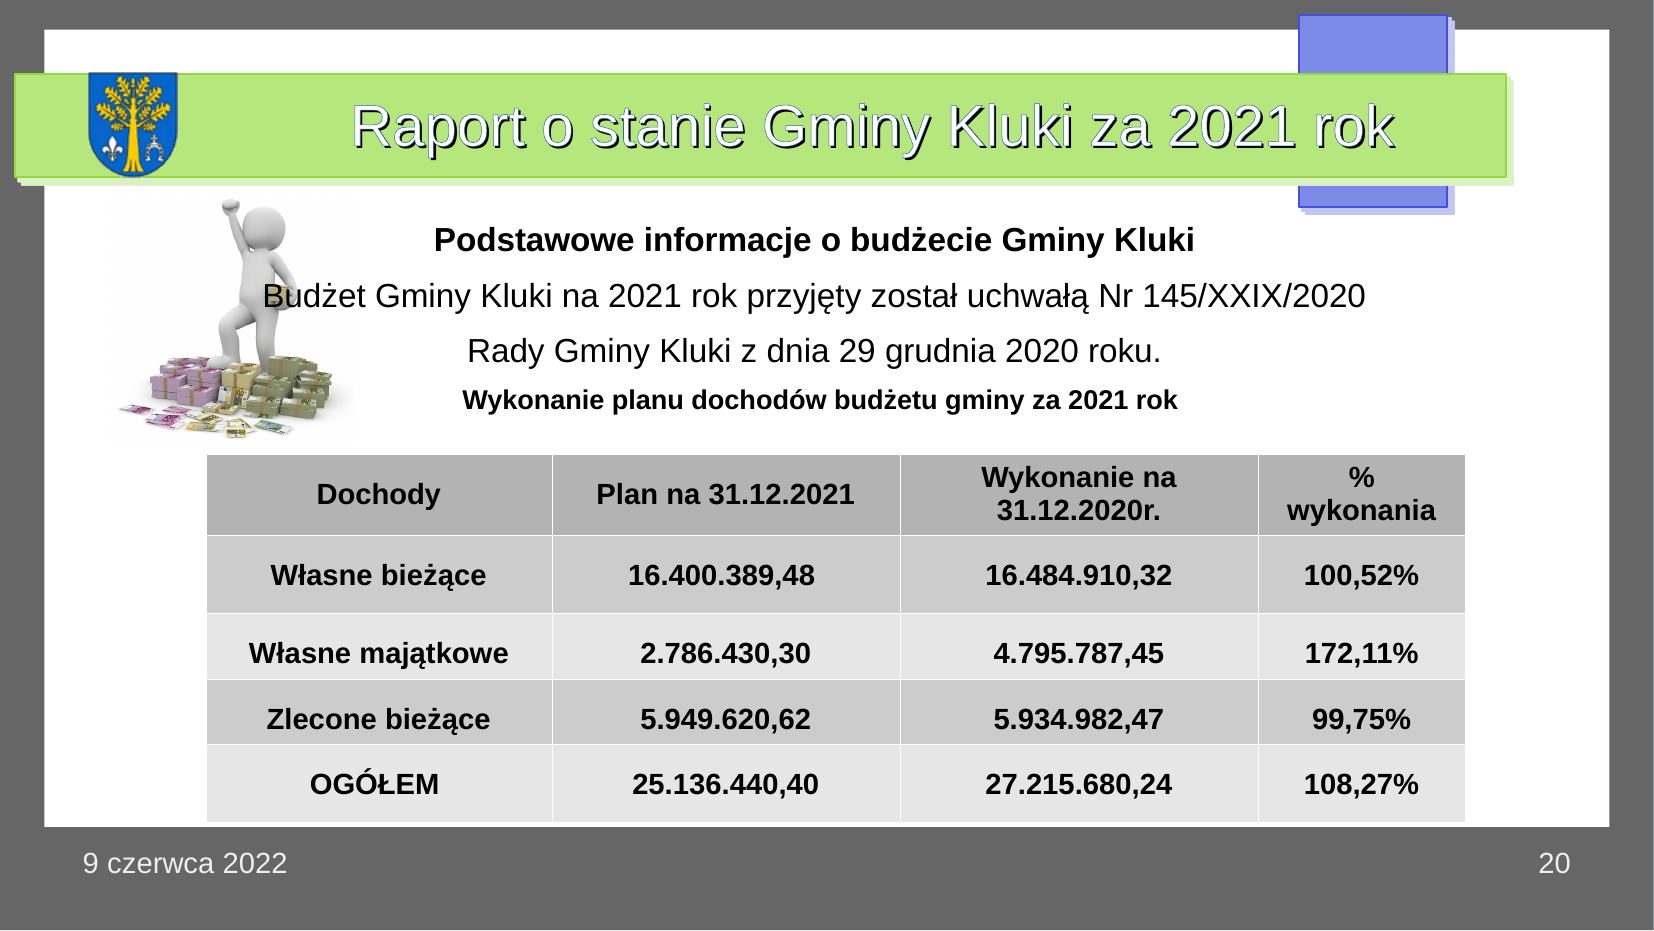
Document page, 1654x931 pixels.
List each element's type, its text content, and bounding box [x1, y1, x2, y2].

table_cell OGÓŁEM [207, 745, 552, 822]
table_cell Własne majątkowe [207, 614, 552, 679]
table_cell Zlecone bieżące [207, 680, 552, 744]
table_header Dochody [207, 455, 552, 535]
table_header Plan na 31.12.2021 [553, 455, 900, 535]
table_cell 100,52% [1259, 536, 1465, 613]
table_cell 16.400.389,48 [553, 536, 900, 613]
table_cell 4.795.787,45 [901, 614, 1258, 679]
table_header Wykonanie na 31.12.2020r. [901, 455, 1258, 535]
table_cell 5.934.982,47 [901, 680, 1258, 744]
table_header % wykonania [1259, 455, 1465, 535]
picture [88, 72, 178, 178]
table_cell 108,27% [1259, 745, 1465, 822]
table_cell 27.215.680,24 [901, 745, 1258, 822]
picture [343, 291, 352, 297]
table_cell 99,75% [1259, 680, 1465, 744]
title Raport o stanie Gminy Kluki za 2021 rok [236, 73, 1654, 178]
table_cell 25.136.440,40 [553, 745, 900, 822]
table_cell 5.949.620,62 [553, 680, 900, 744]
table_cell 172,11% [1259, 614, 1465, 679]
table_cell 16.484.910,32 [901, 536, 1258, 613]
picture [107, 195, 355, 443]
table_cell Własne bieżące [207, 536, 552, 613]
table_cell 2.786.430,30 [553, 614, 900, 679]
